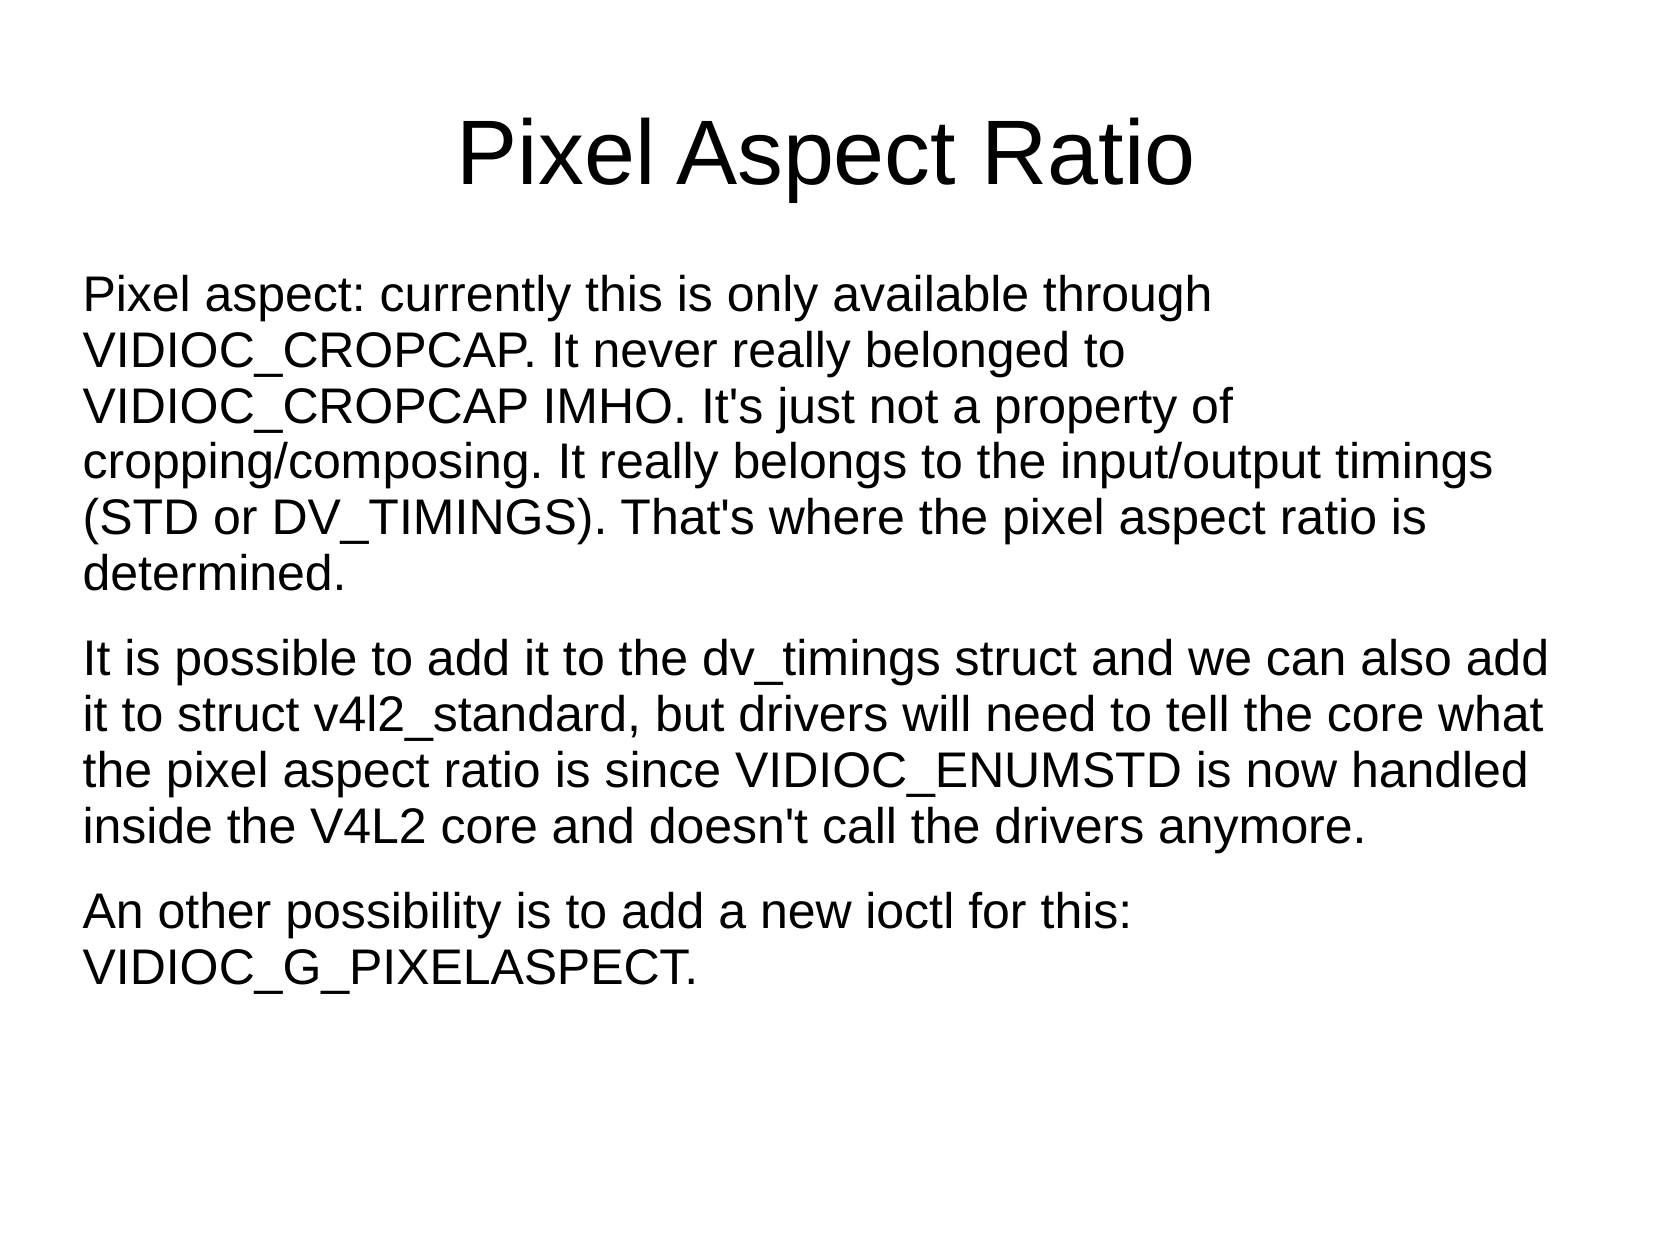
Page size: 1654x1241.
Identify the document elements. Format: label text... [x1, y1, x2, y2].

list Pixel aspect: currently this is only available through VIDIOC_CROPCAP. It never really belonged to VIDIOC_CROPCAP IMHO. It's just not a property of cropping/composing. It really belongs to the input/output timings (STD or DV_TIMINGS). That's where the pixel aspect ratio is determined. It is possible to add it to the dv_timings struct and we can also add it to struct v4l2_standard, but drivers will need to tell the core what the pixel aspect ratio is since VIDIOC_ENUMSTD is now handled inside the V4L2 core and doesn't call the drivers anymore. An other possibility is to add a new ioctl for this: VIDIOC_G_PIXELASPECT. [82, 266, 1571, 1071]
title Pixel Aspect Ratio [82, 56, 1571, 250]
